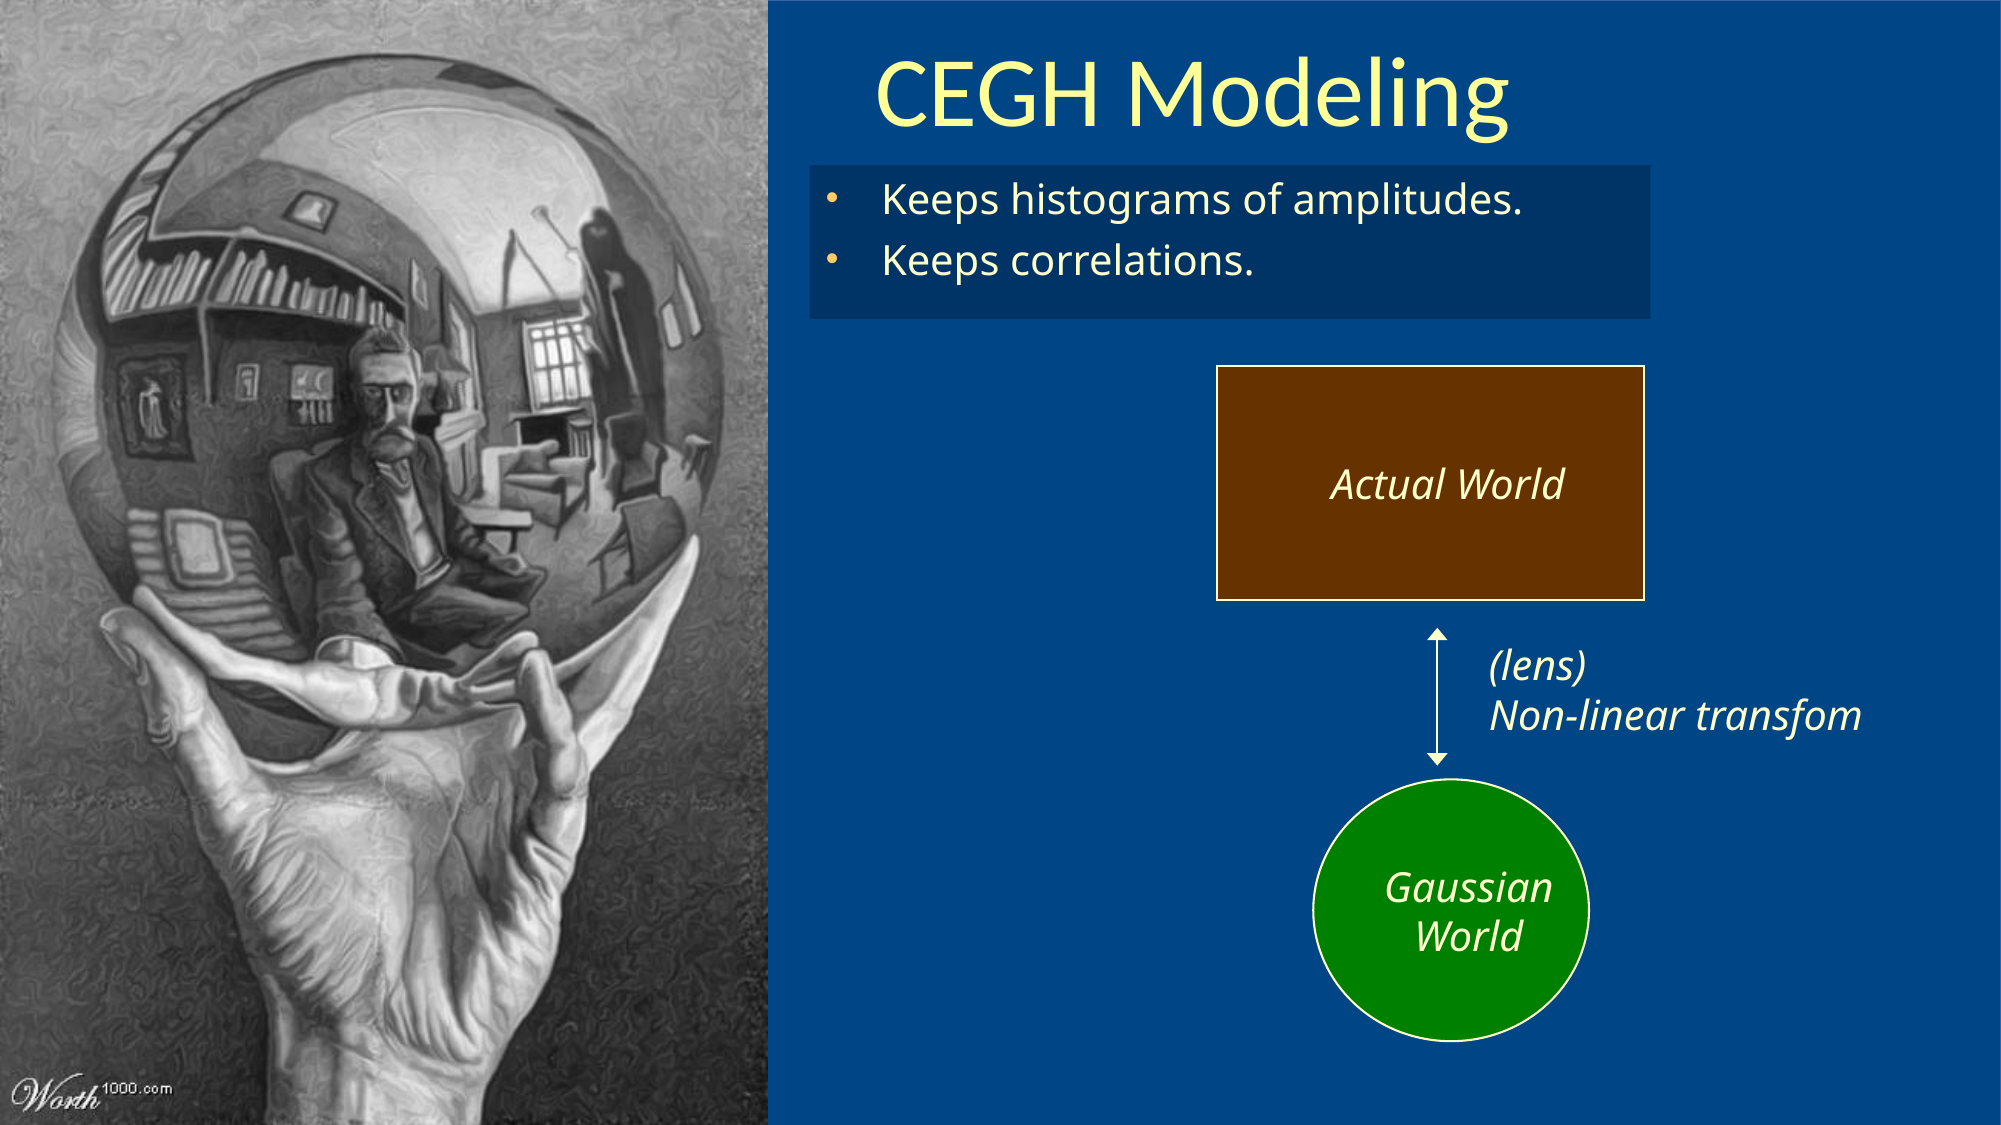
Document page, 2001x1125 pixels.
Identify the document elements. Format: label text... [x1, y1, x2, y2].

text_box Gaussian World [1313, 779, 1589, 1042]
title CEGH Modeling [825, 23, 1666, 154]
text_box Actual World [1216, 366, 1645, 601]
picture [0, 0, 768, 1125]
text_box Keeps histograms of amplitudes. Keeps correlations. [809, 165, 1651, 319]
text_box (lens) Non-linear transfom [1438, 631, 1879, 747]
text_box [768, 0, 2001, 1125]
